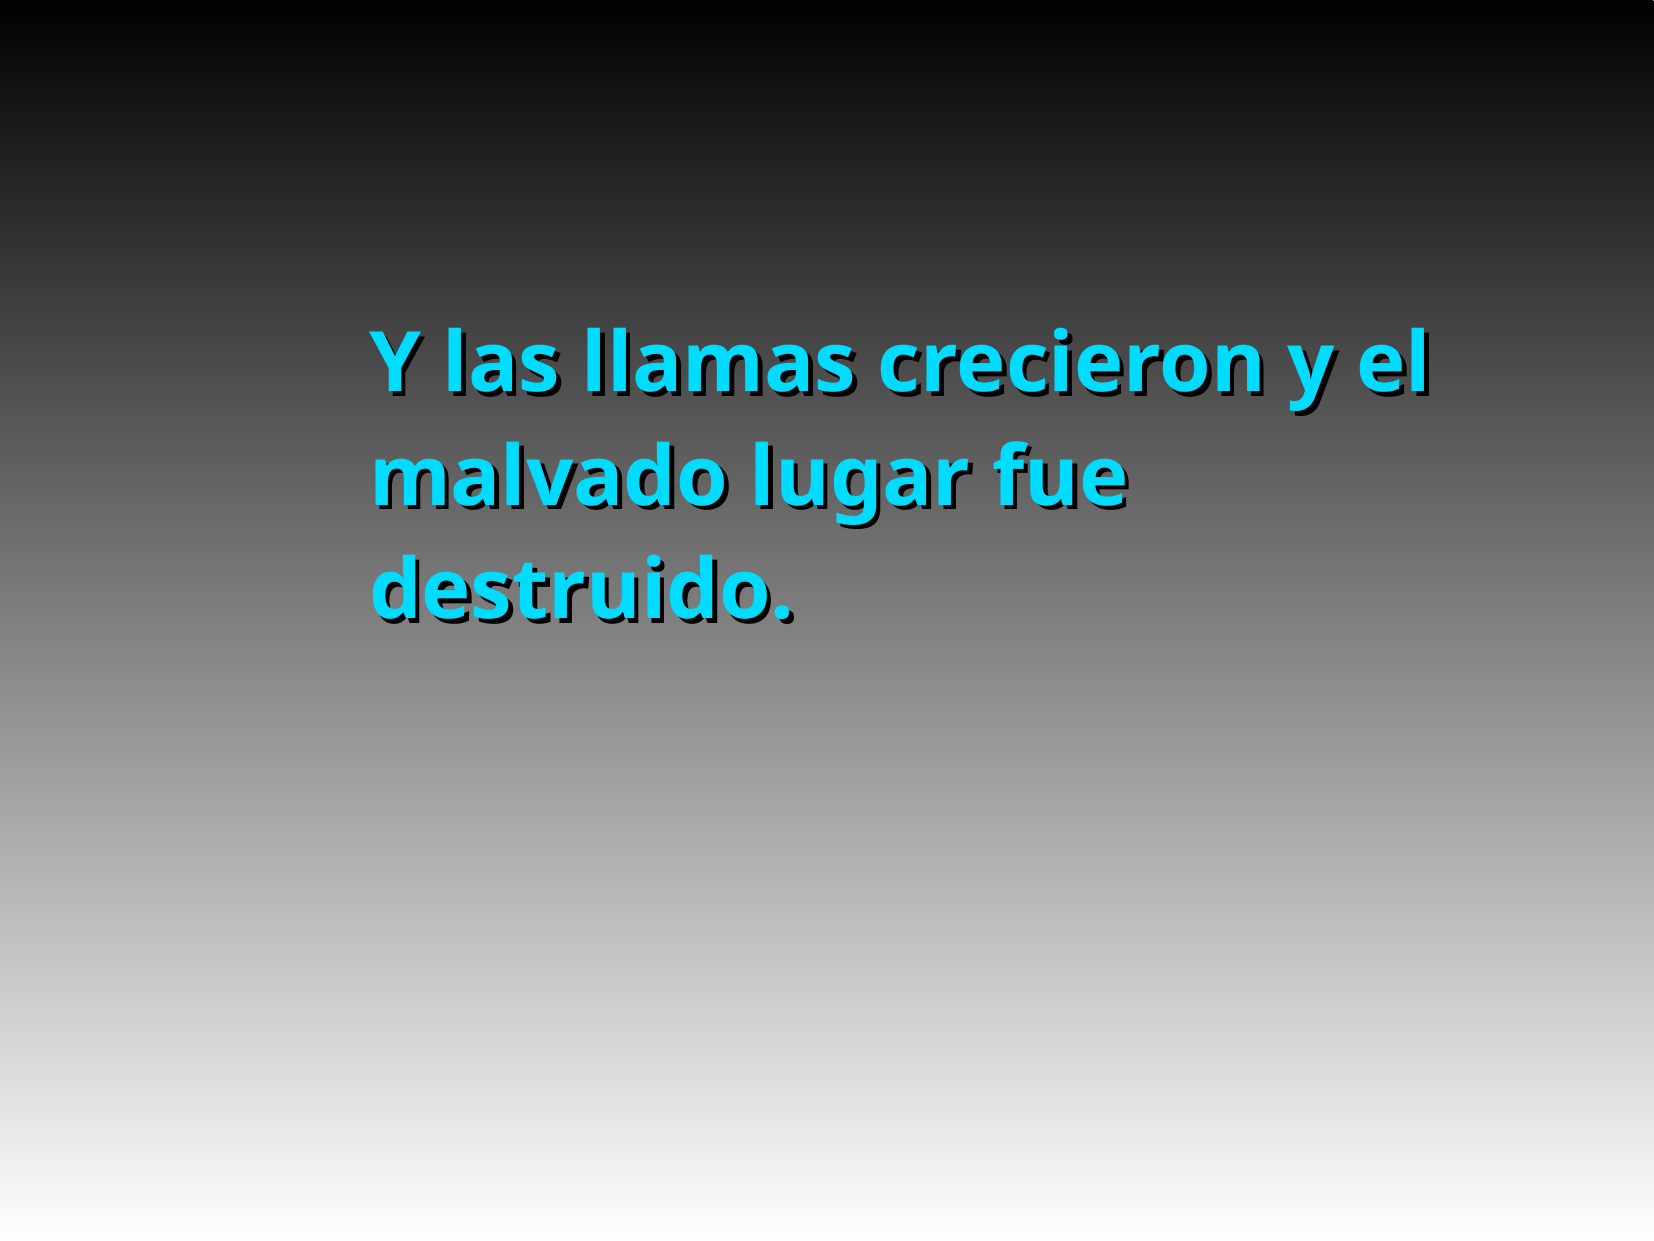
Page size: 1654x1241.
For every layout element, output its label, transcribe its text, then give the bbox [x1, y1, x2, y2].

text_box Y las llamas crecieron y el malvado lugar fue destruido. [354, 295, 1477, 659]
picture [0, 0, 1654, 1241]
